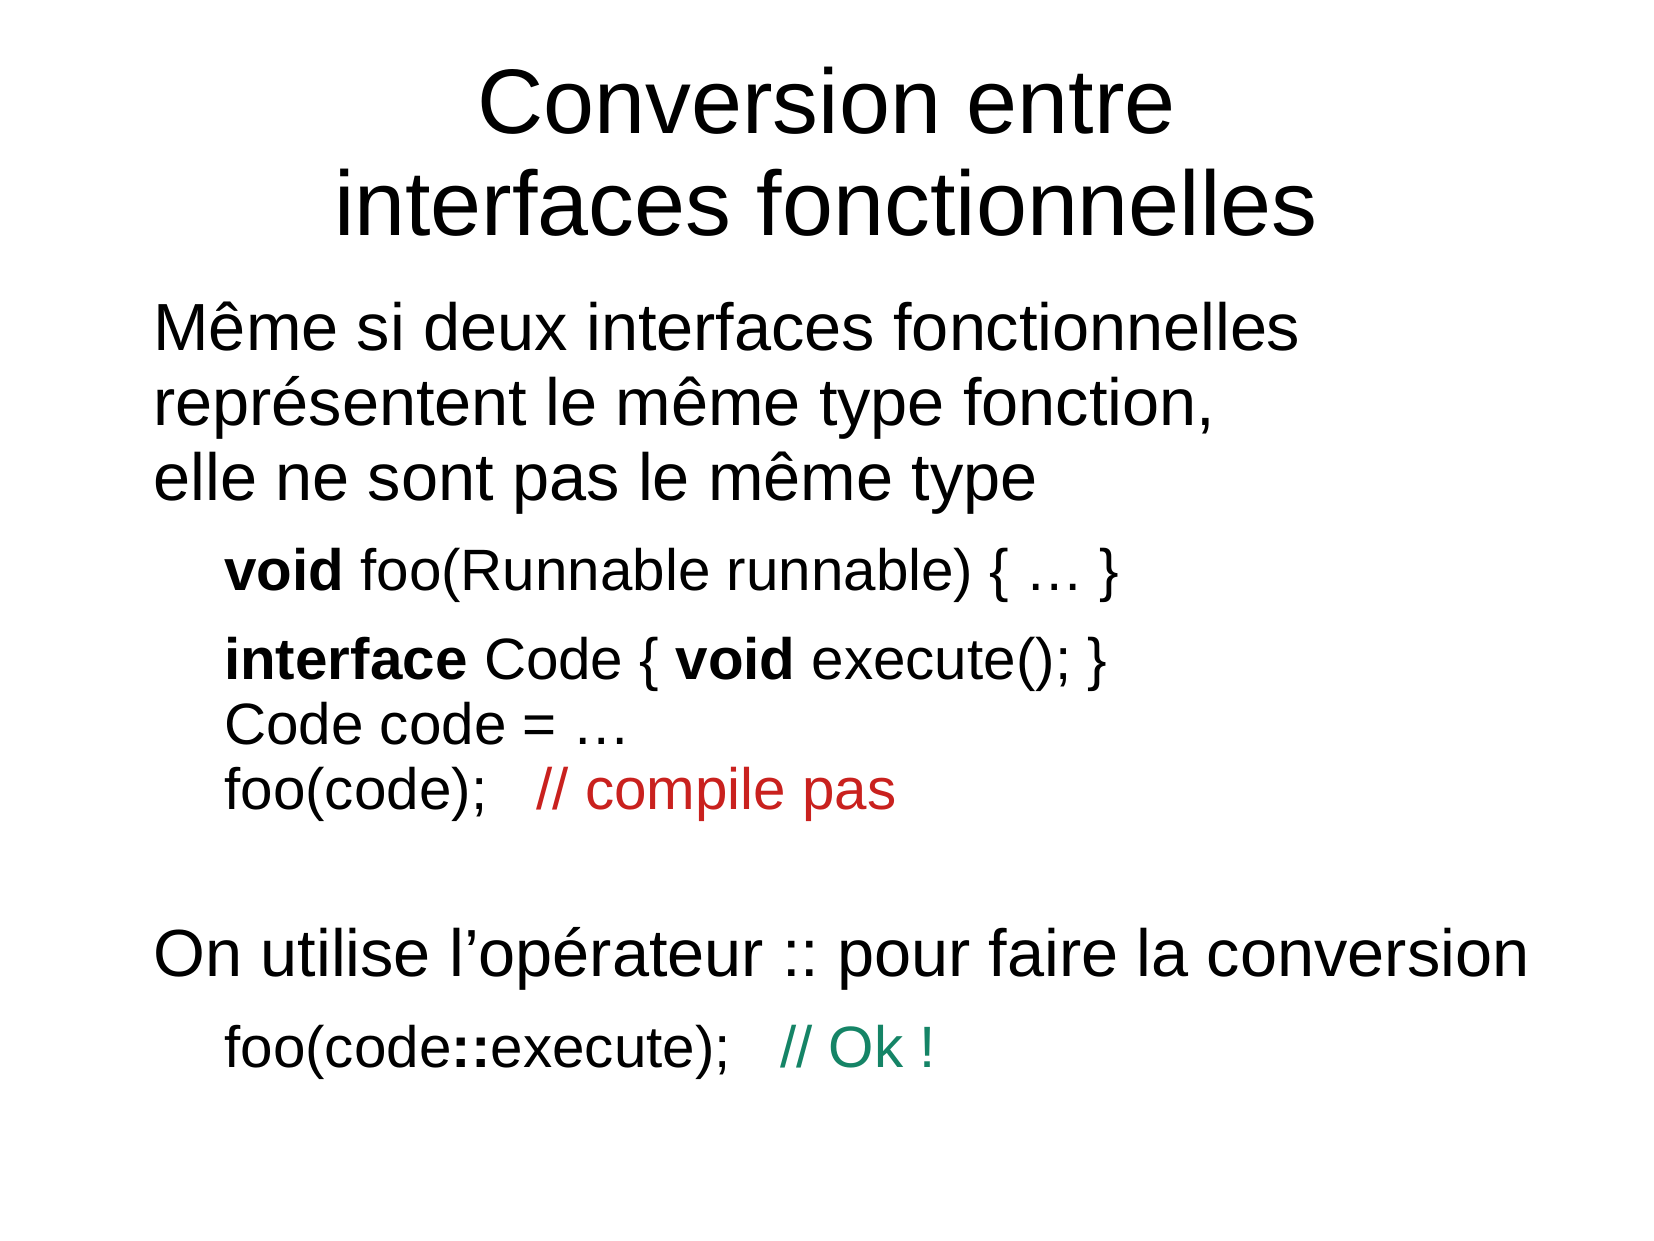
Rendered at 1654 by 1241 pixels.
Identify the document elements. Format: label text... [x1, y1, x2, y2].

list Même si deux interfaces fonctionnelles représentent le même type fonction, elle ne sont pas le même type void foo(Runnable runnable) { … } interface Code { void execute(); } Code code = … foo(code); // compile pas On utilise l’opérateur :: pour faire la conversion foo(code::execute); // Ok ! [82, 290, 1571, 1141]
title Conversion entre interfaces fonctionnelles [82, 49, 1571, 257]
